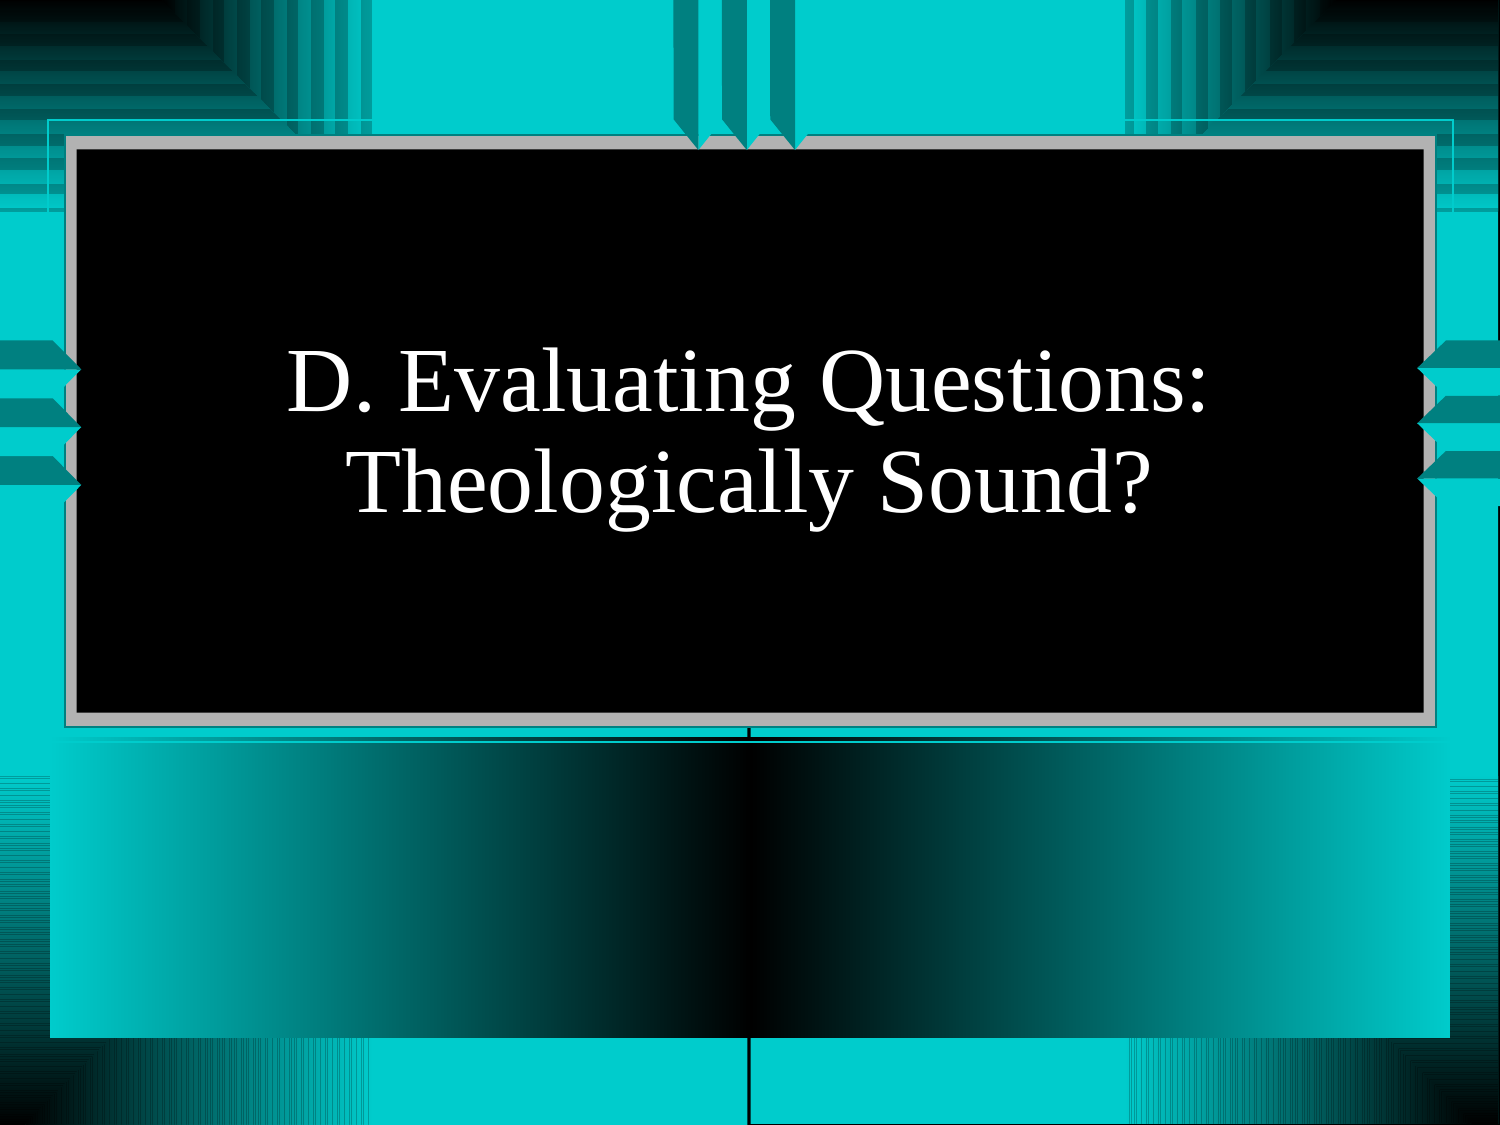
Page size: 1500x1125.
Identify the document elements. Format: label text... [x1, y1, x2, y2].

title D. Evaluating Questions: Theologically Sound? [112, 322, 1388, 541]
